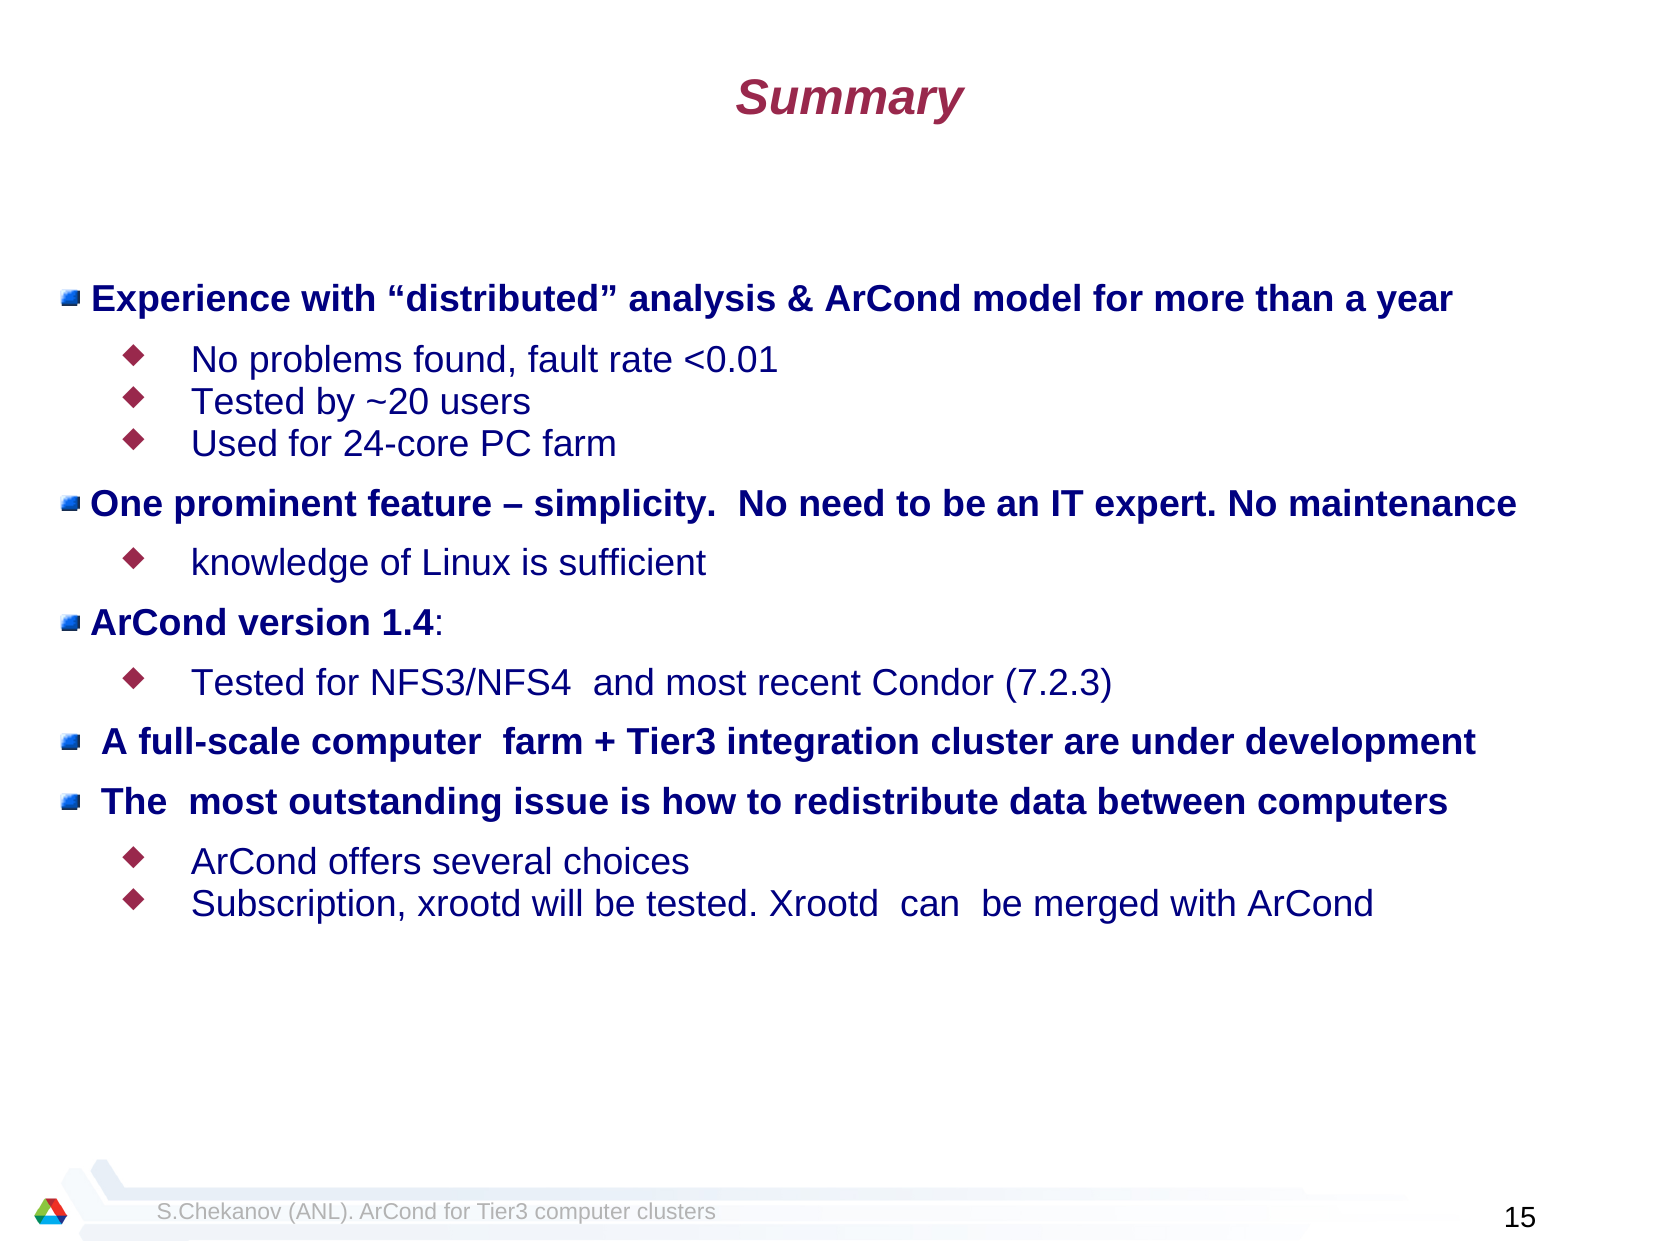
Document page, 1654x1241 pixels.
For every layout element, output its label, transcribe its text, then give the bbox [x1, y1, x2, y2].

picture [0, 1154, 1649, 1241]
title Summary [109, 39, 1590, 154]
list Experience with “distributed” analysis & ArCond model for more than a year No problems found, fault rate <0.01 Tested by ~20 users Used for 24-core PC farm One prominent feature – simplicity. No need to be an IT expert. No maintenance knowledge of Linux is sufficient ArCond version 1.4: Tested for NFS3/NFS4 and most recent Condor (7.2.3) A full-scale computer farm + Tier3 integration cluster are under development The most outstanding issue is how to redistribute data between computers ArCond offers several choices Subscription, xrootd will be tested. Xrootd can be merged with ArCond [60, 209, 1592, 1152]
